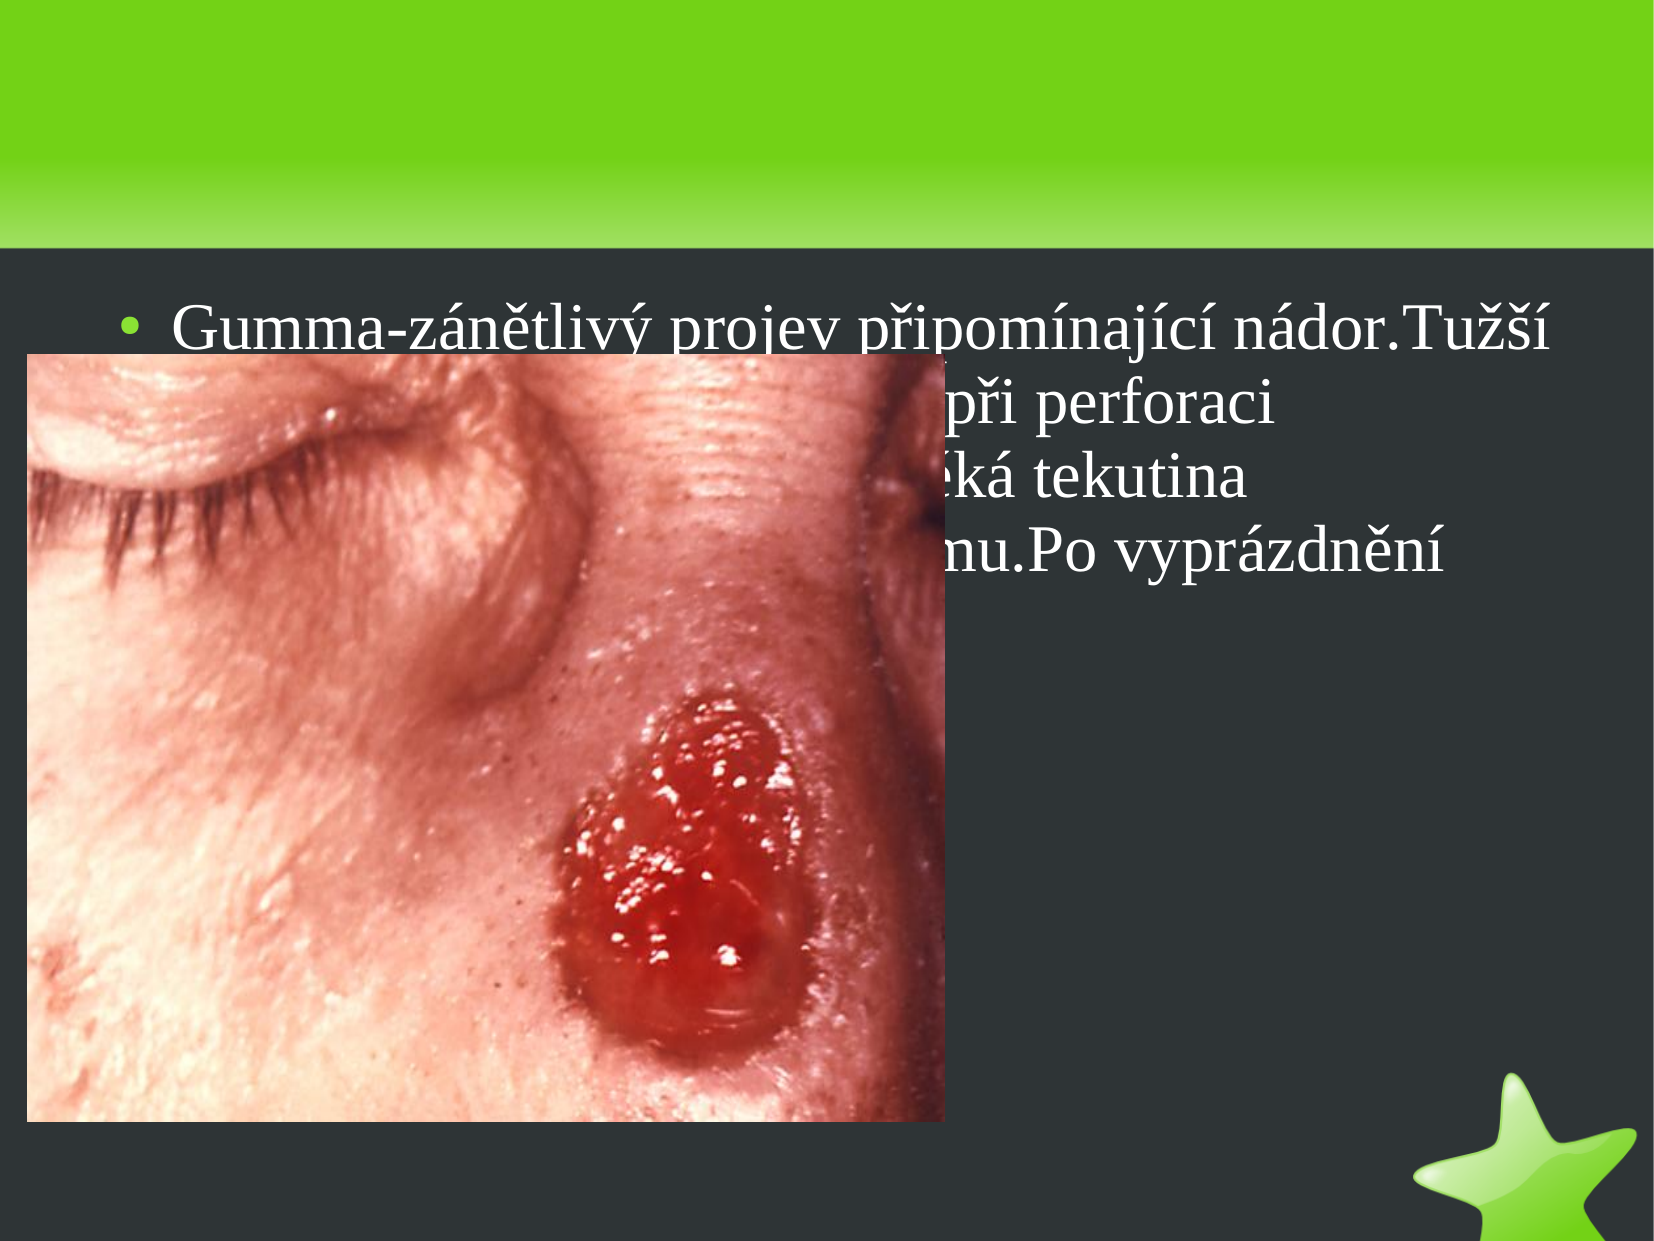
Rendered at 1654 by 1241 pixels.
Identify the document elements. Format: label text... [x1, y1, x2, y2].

picture [0, 0, 1654, 1241]
list Gumma-zánětlivý projev připomínající nádor.Tužší hrbol,který později měkne při perforaci nadléhající kůže z něj vytéká tekutina připomínající arabskou gumu.Po vyprázdnění vznikají vředy. [845, 290, 1572, 1109]
